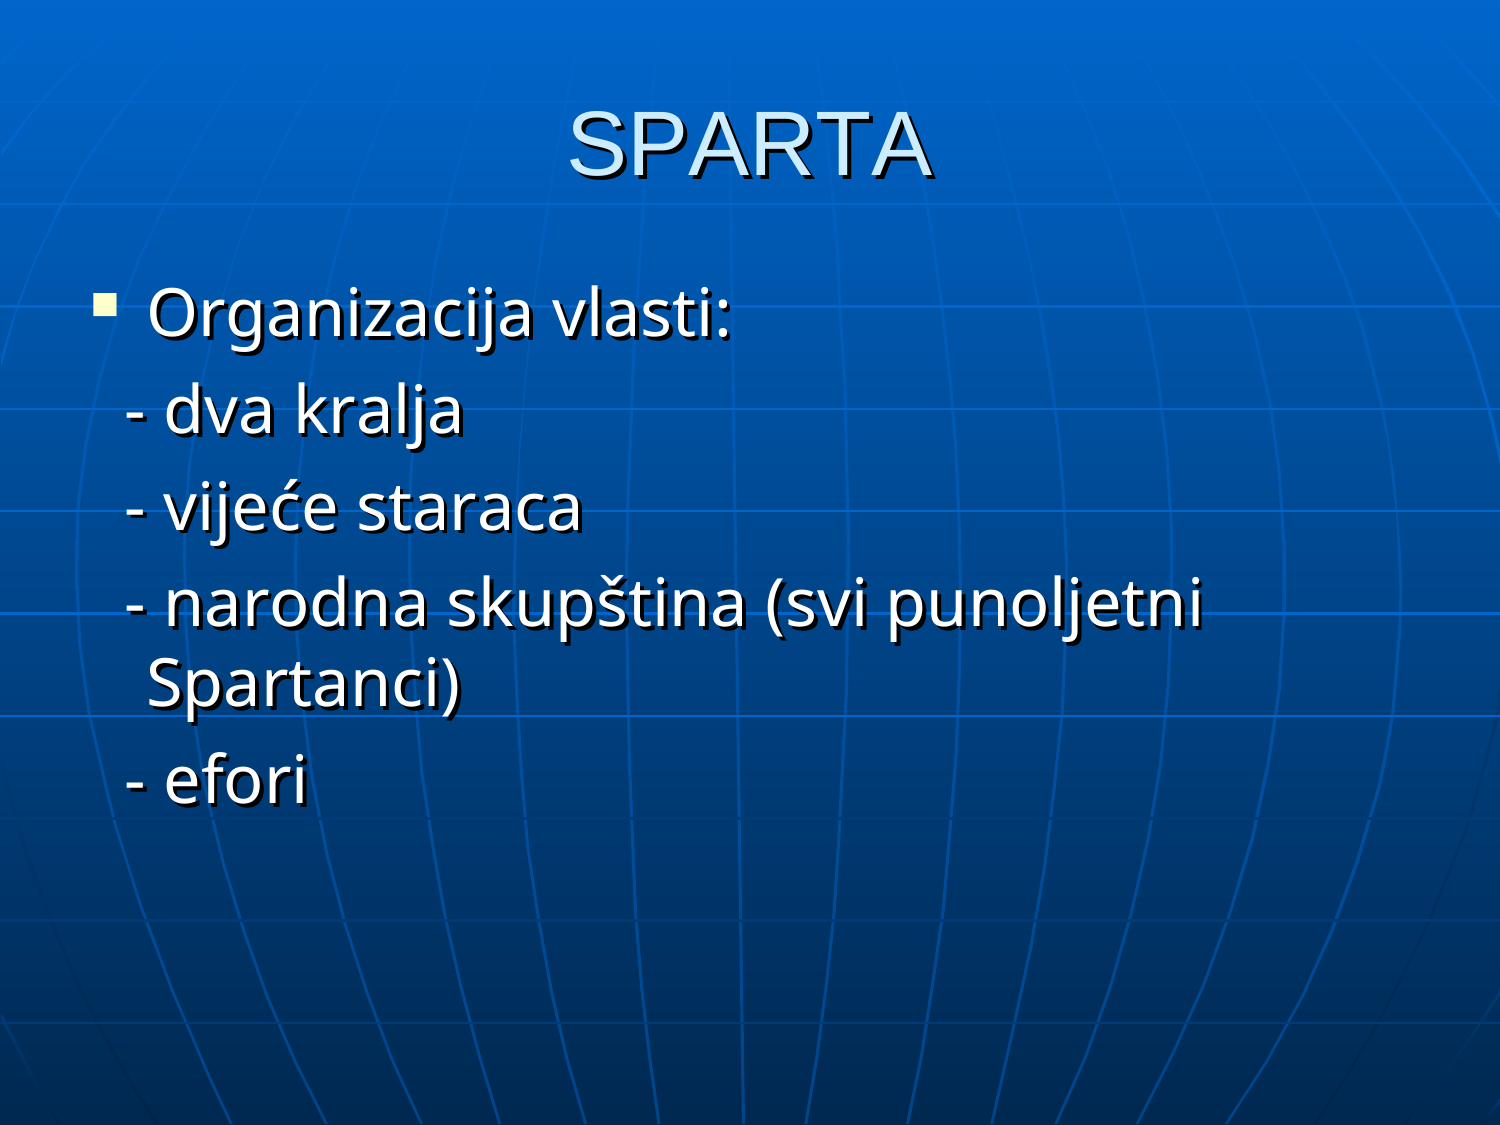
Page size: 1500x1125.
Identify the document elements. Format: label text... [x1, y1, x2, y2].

list Organizacija vlasti: - dva kralja - vijeće staraca - narodna skupština (svi punoljetni Spartanci) - efori [75, 262, 1426, 1006]
title SPARTA [75, 45, 1426, 233]
